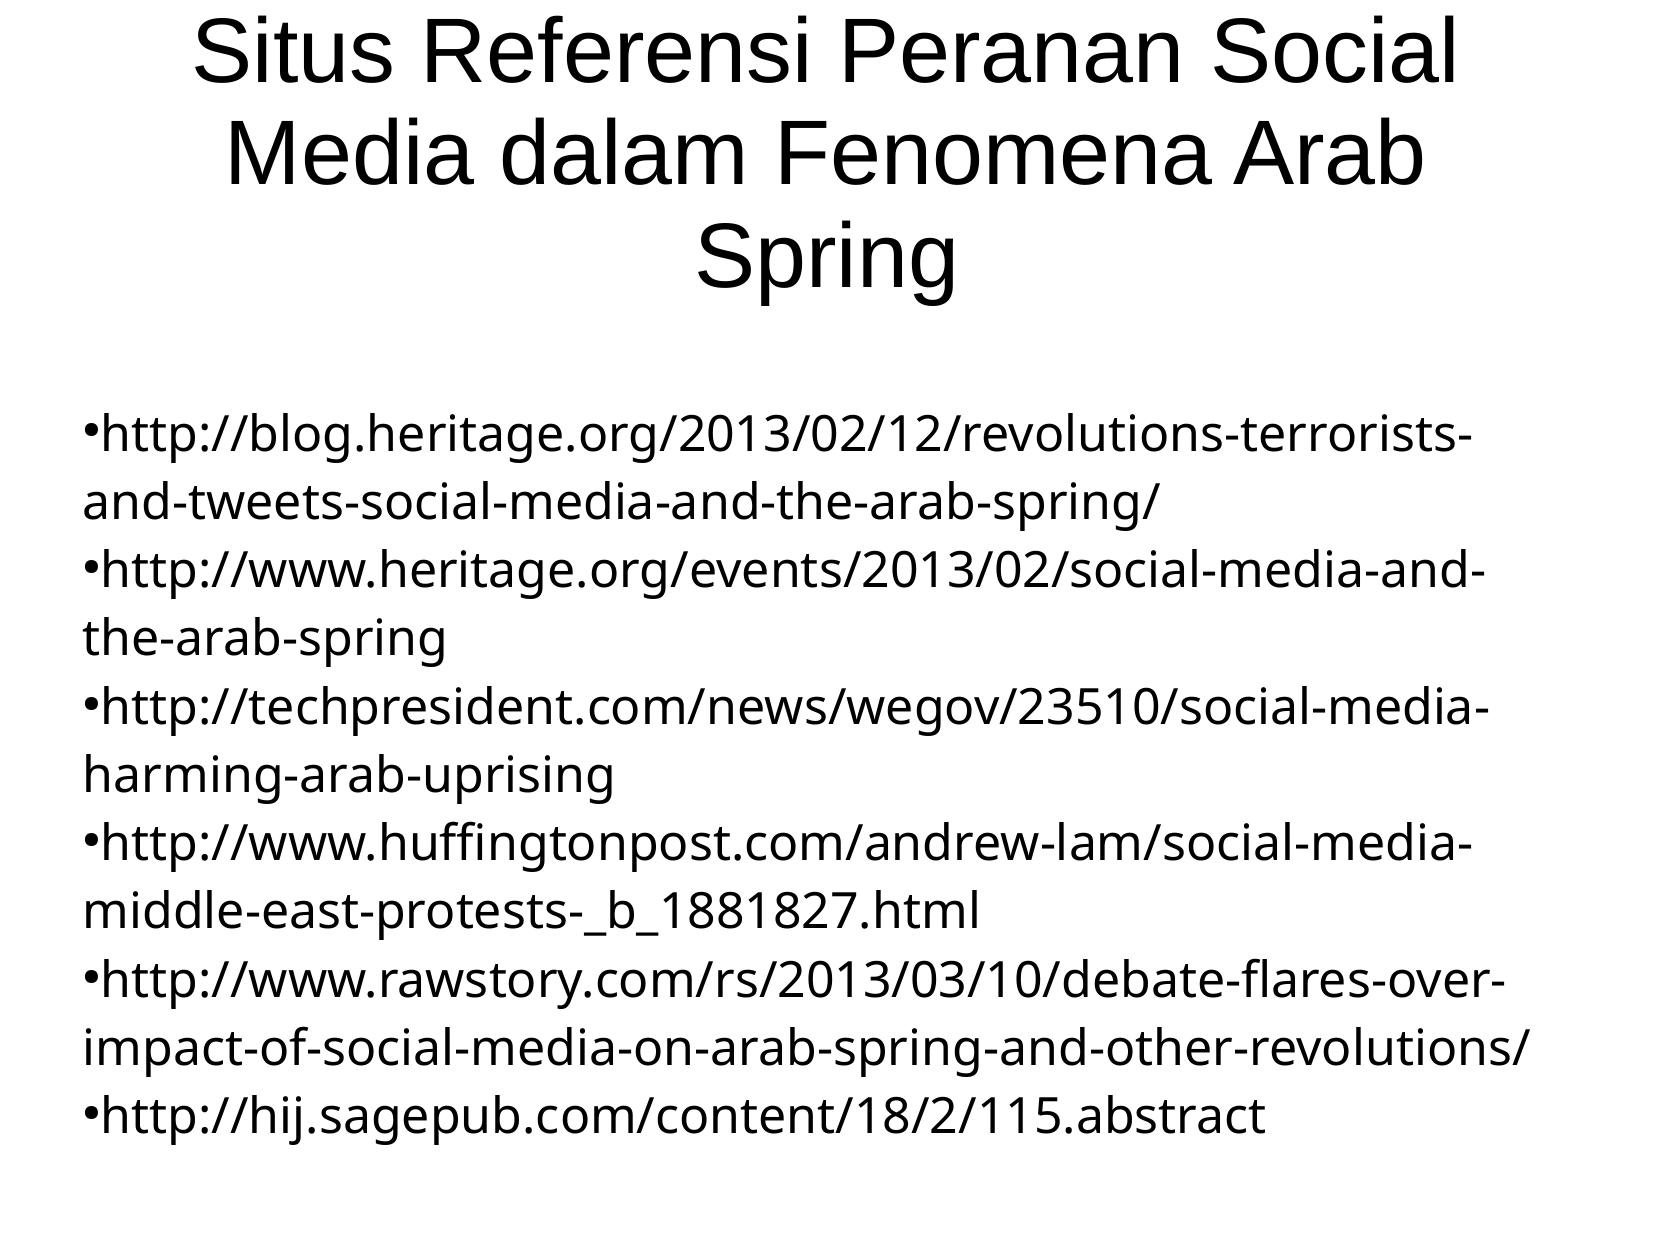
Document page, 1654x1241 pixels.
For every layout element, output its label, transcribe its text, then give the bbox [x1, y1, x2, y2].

subtitle http://blog.heritage.org/2013/02/12/revolutions-terrorists-and-tweets-social-media-and-the-arab-spring/ http://www.heritage.org/events/2013/02/social-media-and-the-arab-spring http://techpresident.com/news/wegov/23510/social-media-harming-arab-uprising http://www.huffingtonpost.com/andrew-lam/social-media-middle-east-protests-_b_1881827.html http://www.rawstory.com/rs/2013/03/10/debate-flares-over-impact-of-social-media-on-arab-spring-and-other-revolutions/ http://hij.sagepub.com/content/18/2/115.abstract [82, 413, 1538, 1133]
title Situs Referensi Peranan Social Media dalam Fenomena Arab Spring [82, 0, 1571, 307]
